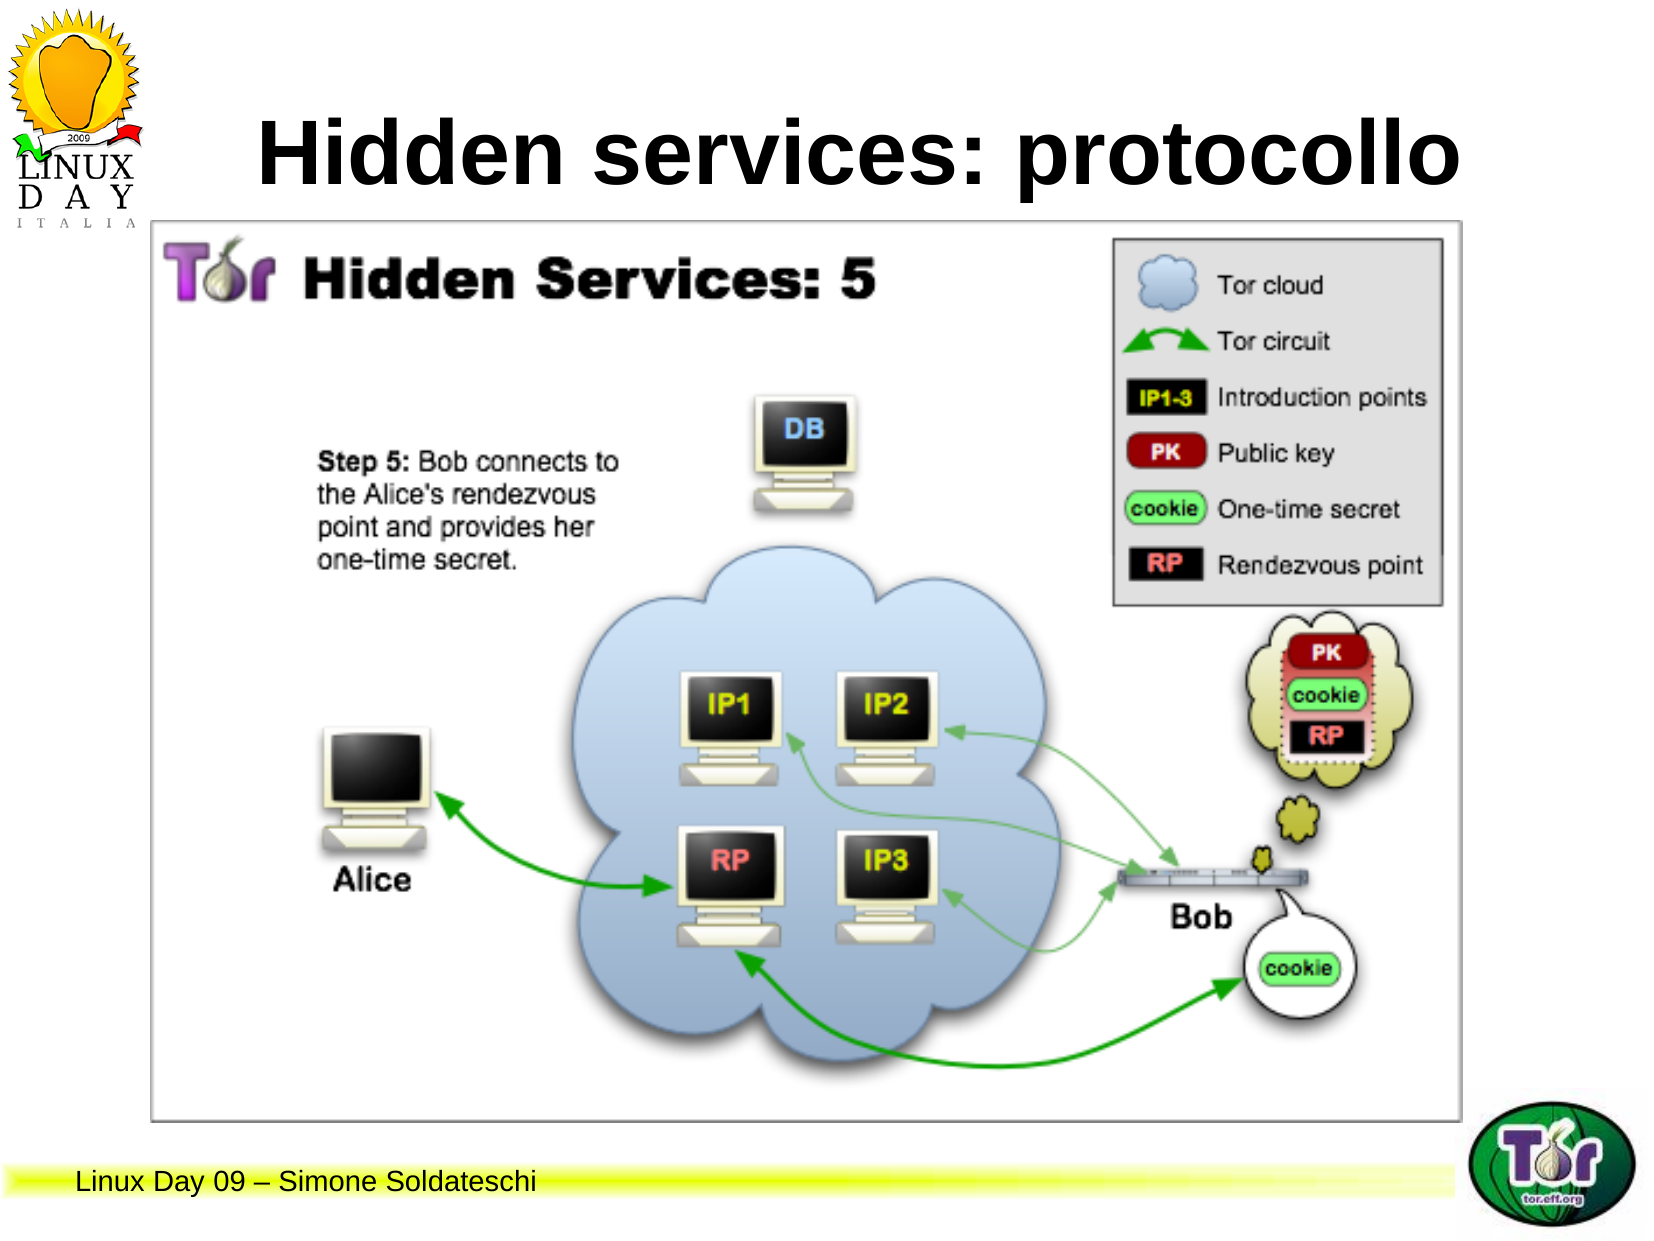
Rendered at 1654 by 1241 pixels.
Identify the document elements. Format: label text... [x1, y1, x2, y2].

title Hidden services: protocollo [150, 49, 1571, 257]
picture [0, 0, 1650, 1241]
